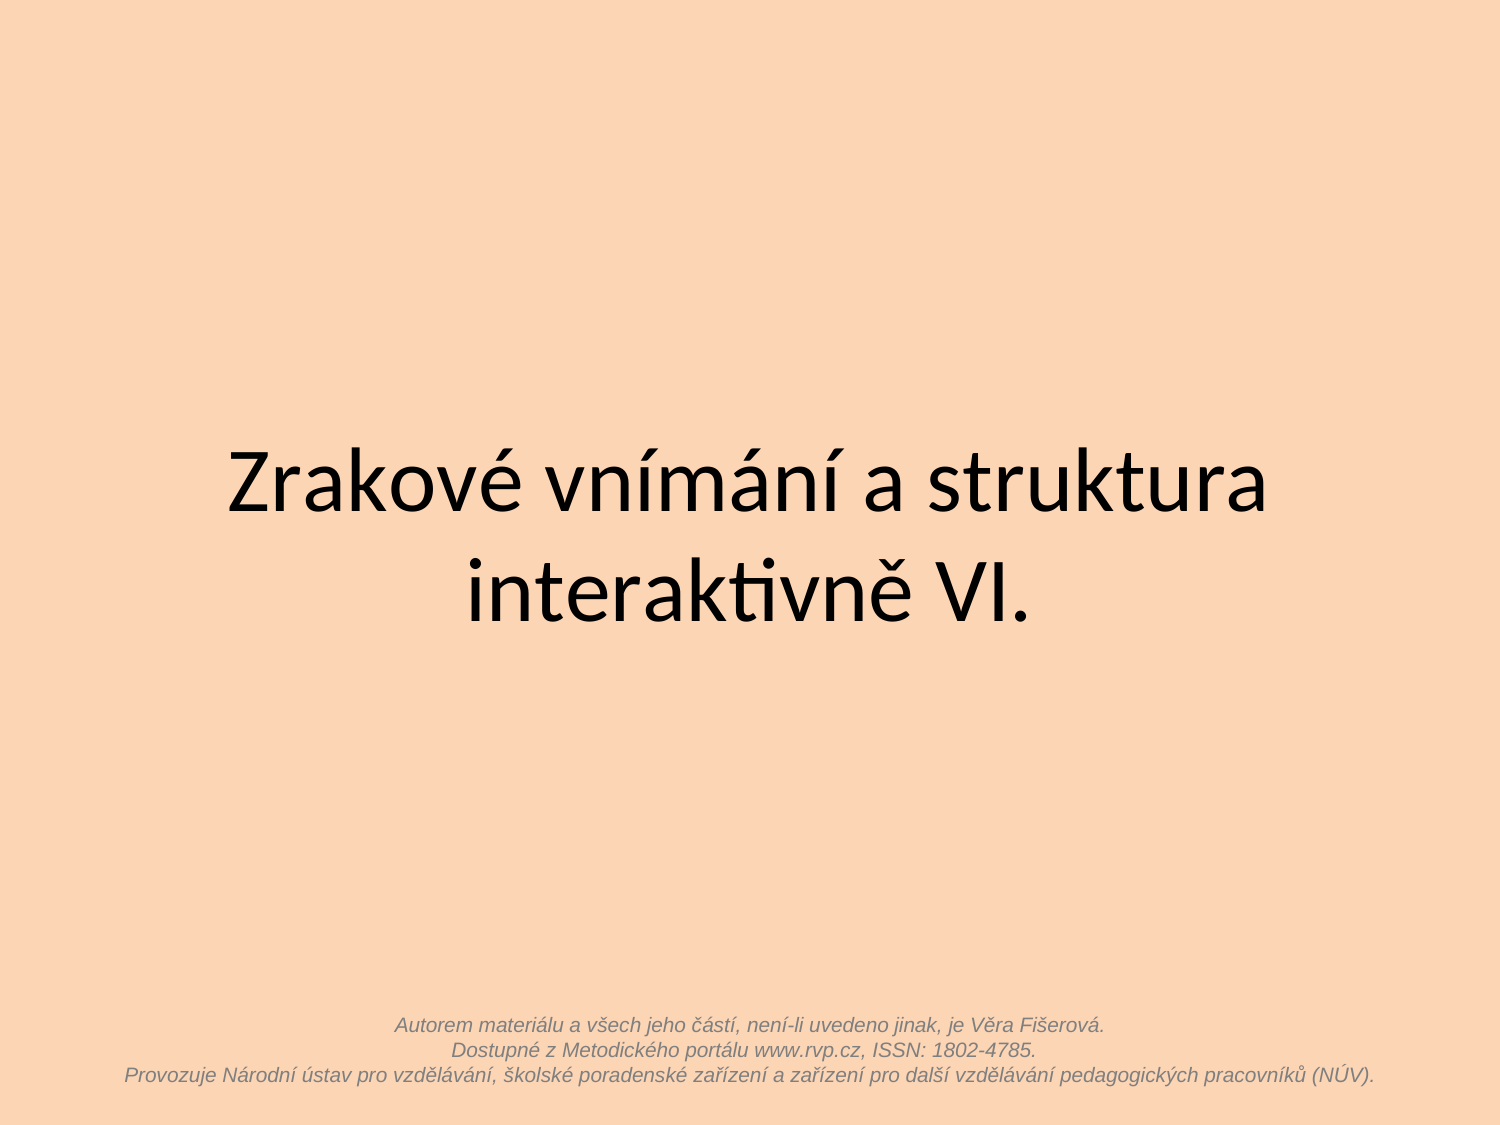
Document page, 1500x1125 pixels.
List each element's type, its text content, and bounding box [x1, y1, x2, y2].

text_box Autorem materiálu a všech jeho částí, není-li uvedeno jinak, je Věra Fišerová. Dostupné z Metodického portálu www.rvp.cz, ISSN: 1802-4785. Provozuje Národní ústav pro vzdělávání, školské poradenské zařízení a zařízení pro další vzdělávání pedagogických pracovníků (NÚV). [0, 1003, 1500, 1095]
title Zrakové vnímání a struktura interaktivně VI. [112, 408, 1388, 651]
